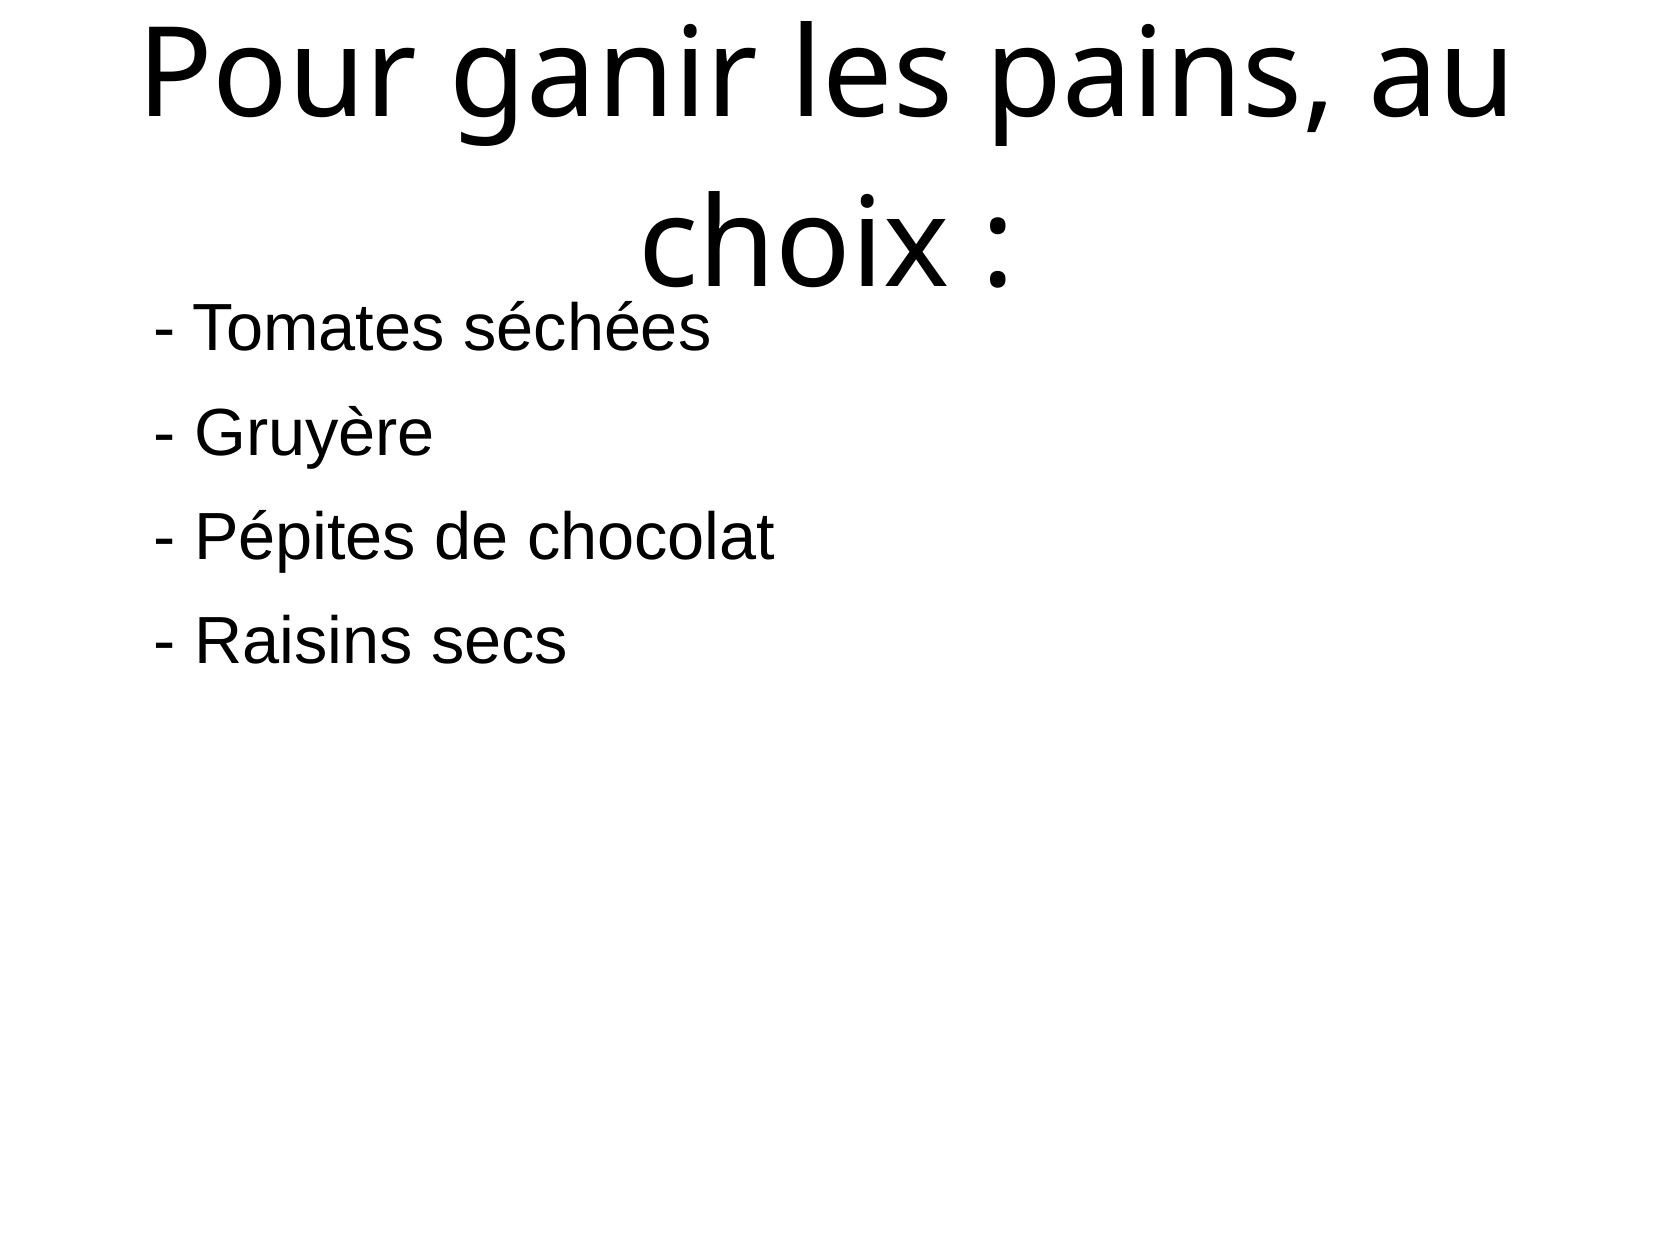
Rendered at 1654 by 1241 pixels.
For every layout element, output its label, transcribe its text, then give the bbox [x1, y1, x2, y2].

list - Tomates séchées - Gruyère - Pépites de chocolat - Raisins secs [82, 290, 1571, 1109]
title Pour ganir les pains, au choix : [82, 49, 1571, 257]
